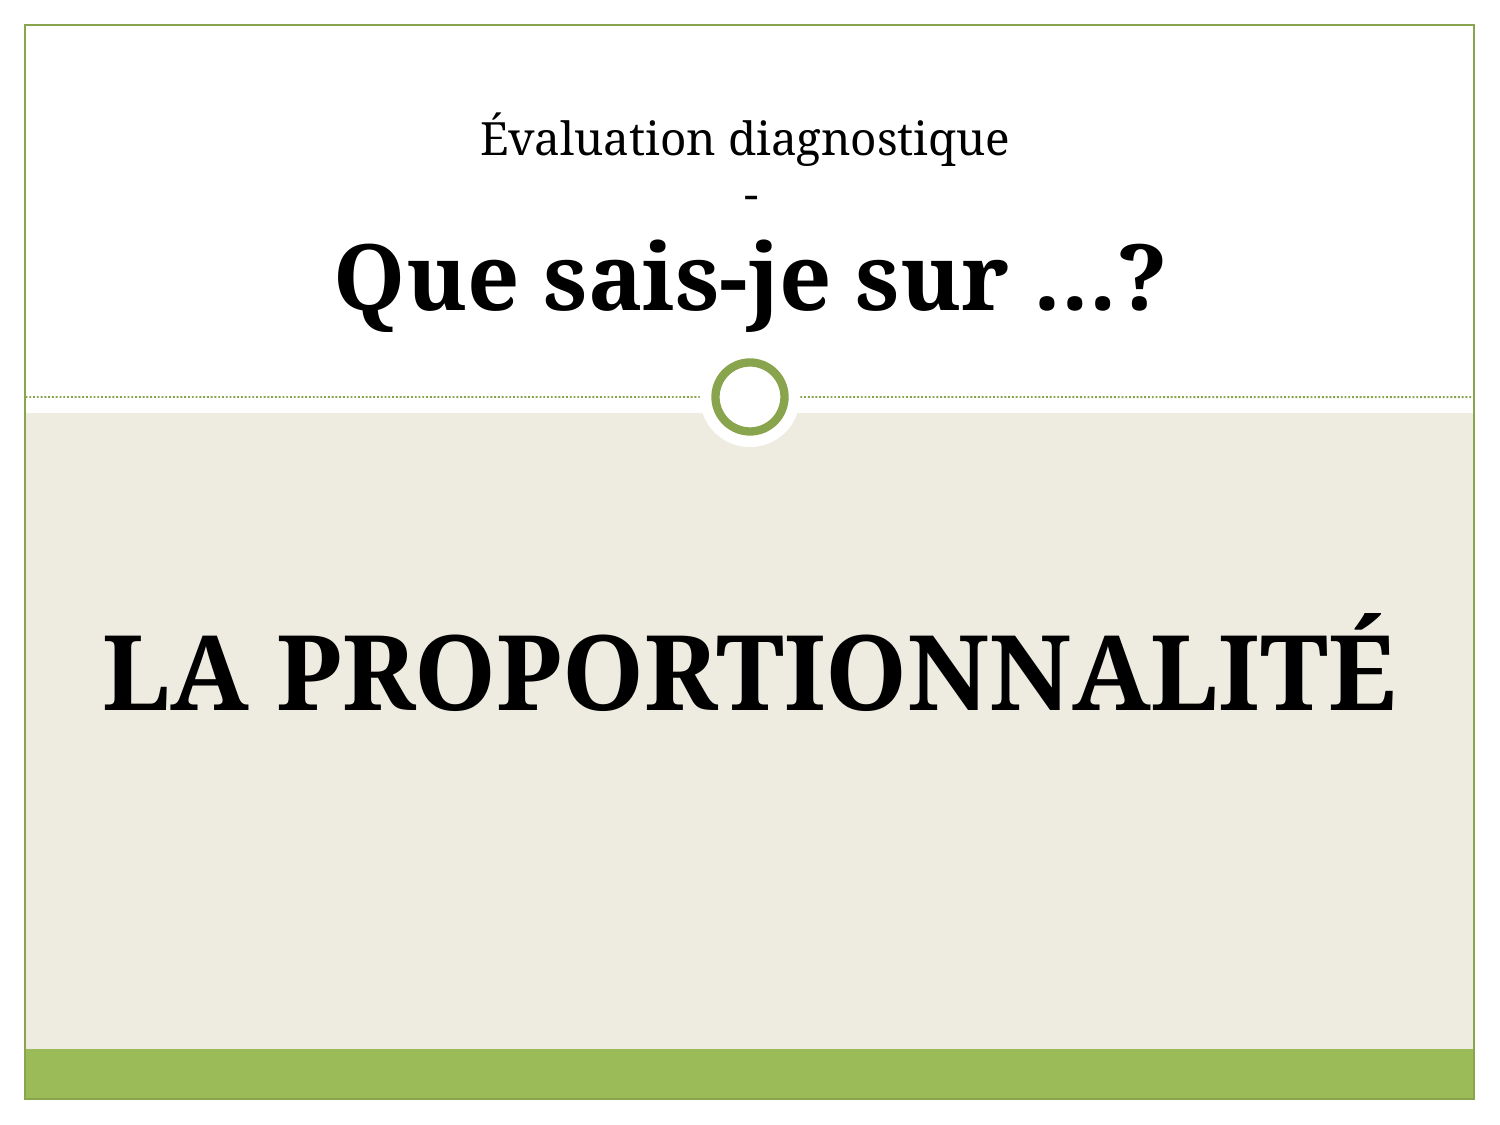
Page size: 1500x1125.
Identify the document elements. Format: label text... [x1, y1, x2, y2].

text_box LA PROPORTIONNALITÉ [88, 598, 1412, 738]
text_box Évaluation diagnostique - Que sais-je sur …? [306, 101, 1197, 340]
